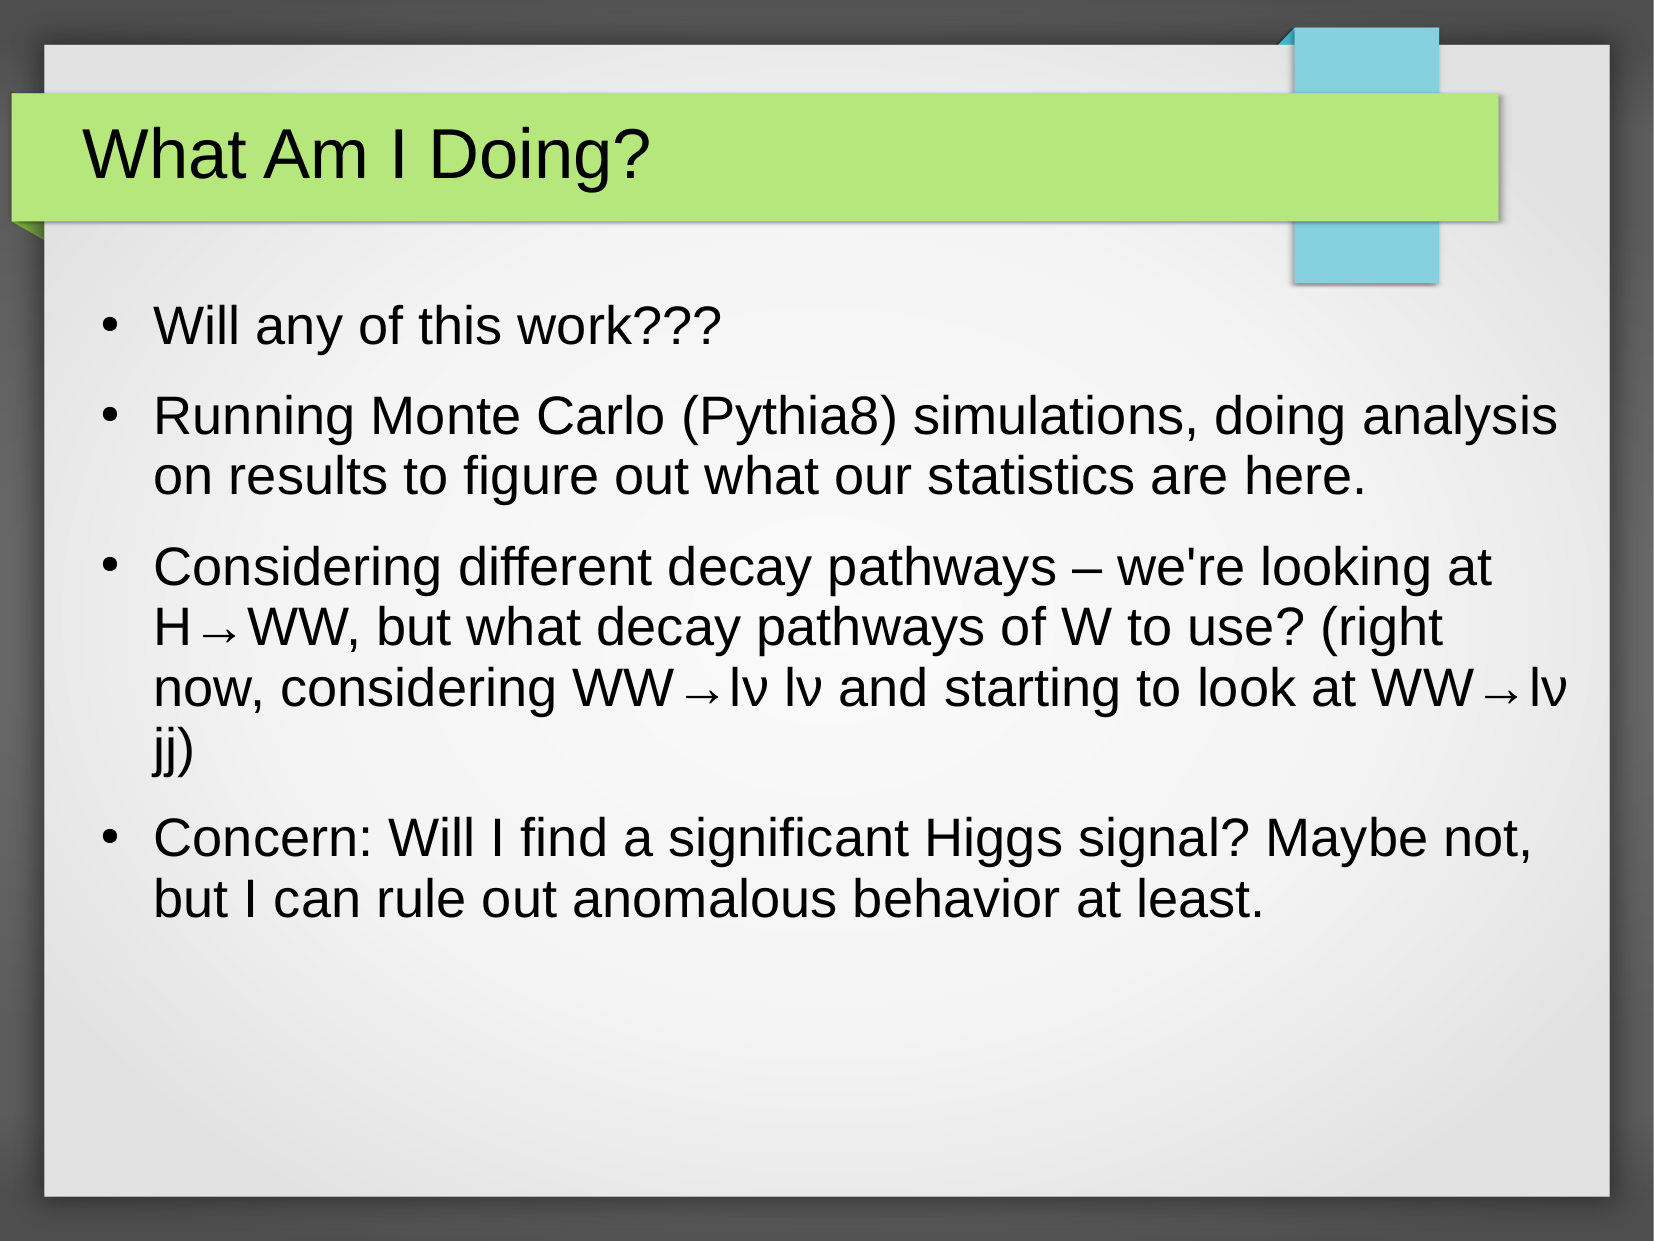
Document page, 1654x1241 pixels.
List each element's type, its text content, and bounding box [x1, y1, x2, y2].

picture [0, 0, 1654, 1241]
list Will any of this work??? Running Monte Carlo (Pythia8) simulations, doing analysis on results to figure out what our statistics are here. Considering different decay pathways – we're looking at H→WW, but what decay pathways of W to use? (right now, considering WW→lν lν and starting to look at WW→lν jj) Concern: Will I find a significant Higgs signal? Maybe not, but I can rule out anomalous behavior at least. [82, 295, 1571, 1015]
title What Am I Doing? [82, 94, 1264, 213]
